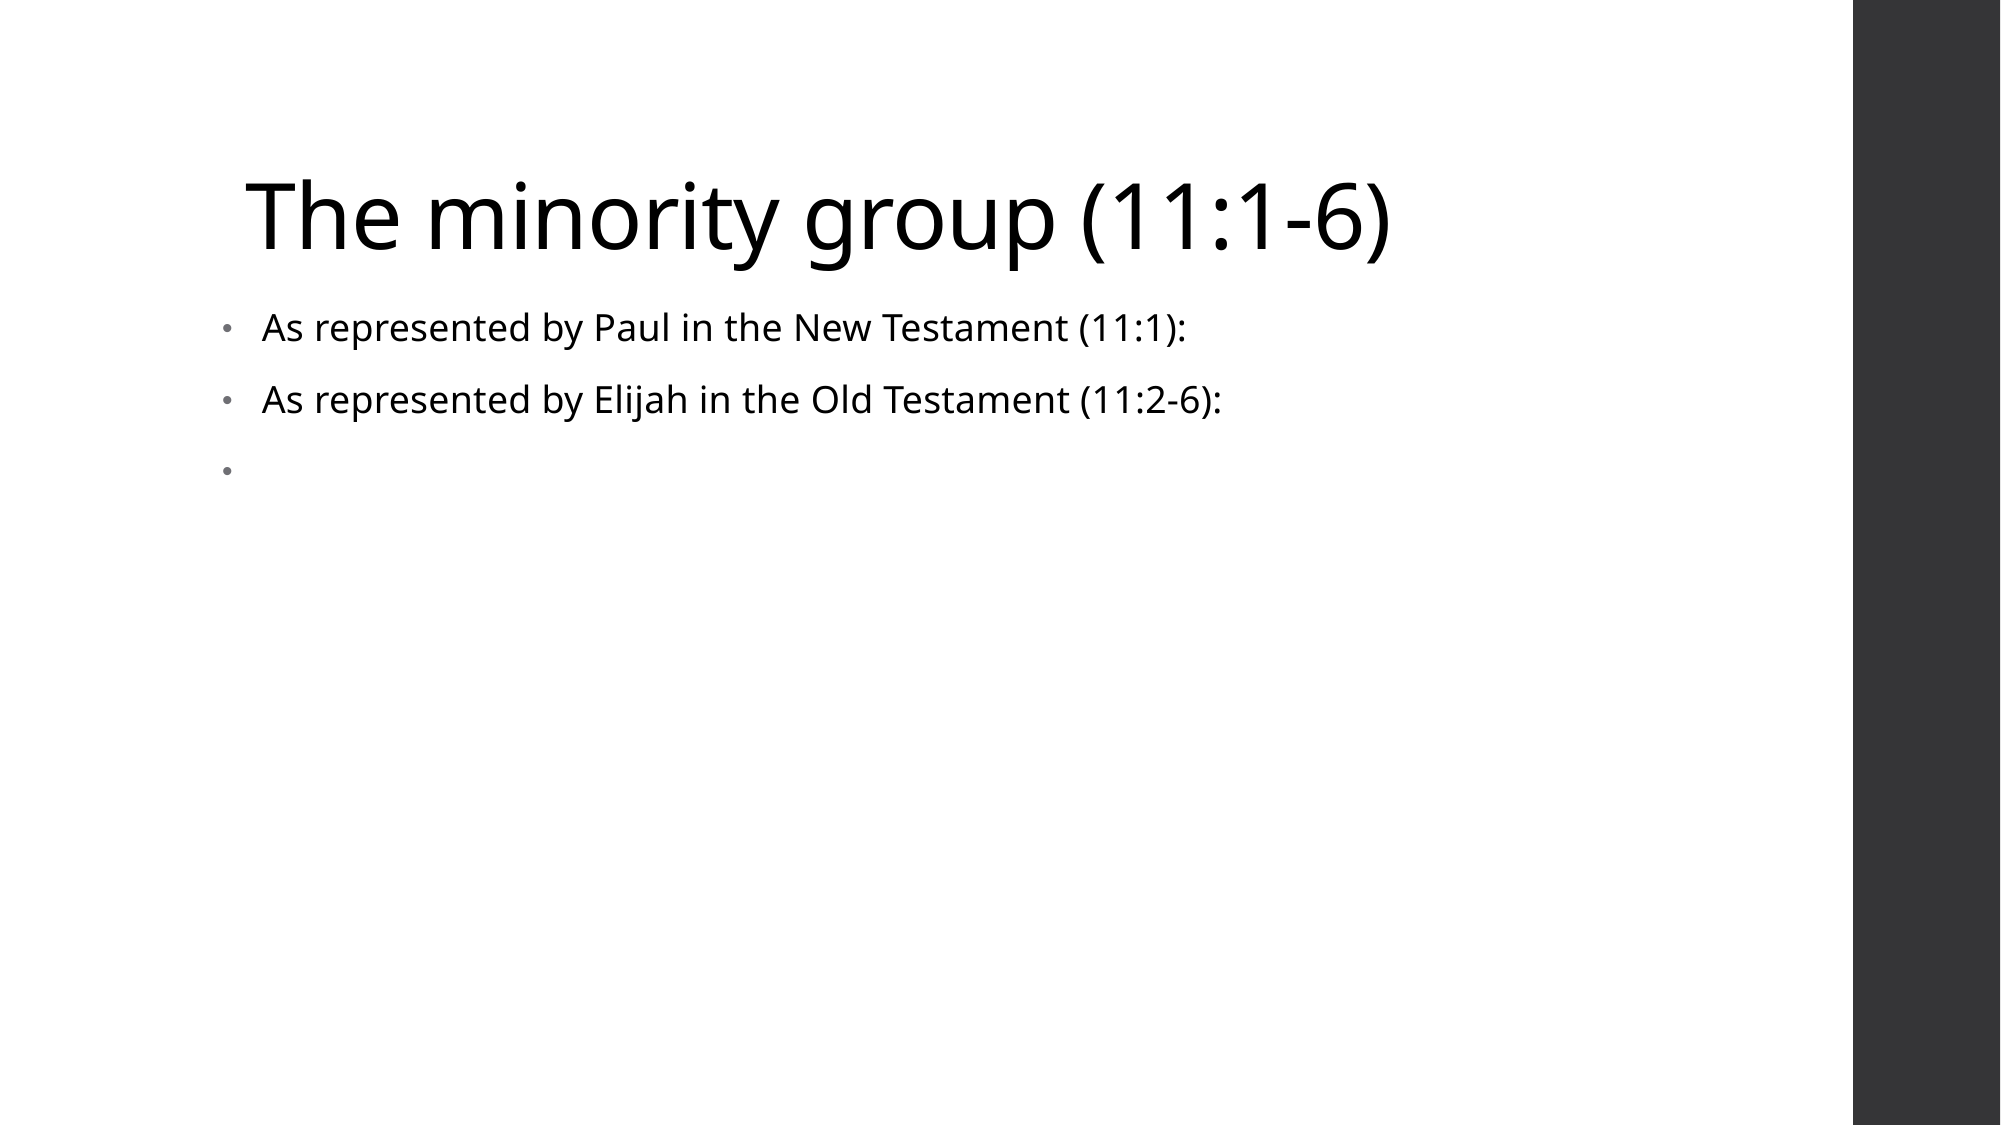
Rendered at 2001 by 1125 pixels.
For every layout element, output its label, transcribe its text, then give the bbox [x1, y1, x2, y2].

list As represented by Paul in the New Testament (11:1): As represented by Elijah in the Old Testament (11:2-6): [206, 299, 1617, 1014]
title The minority group (11:1-6) [206, 60, 1797, 278]
